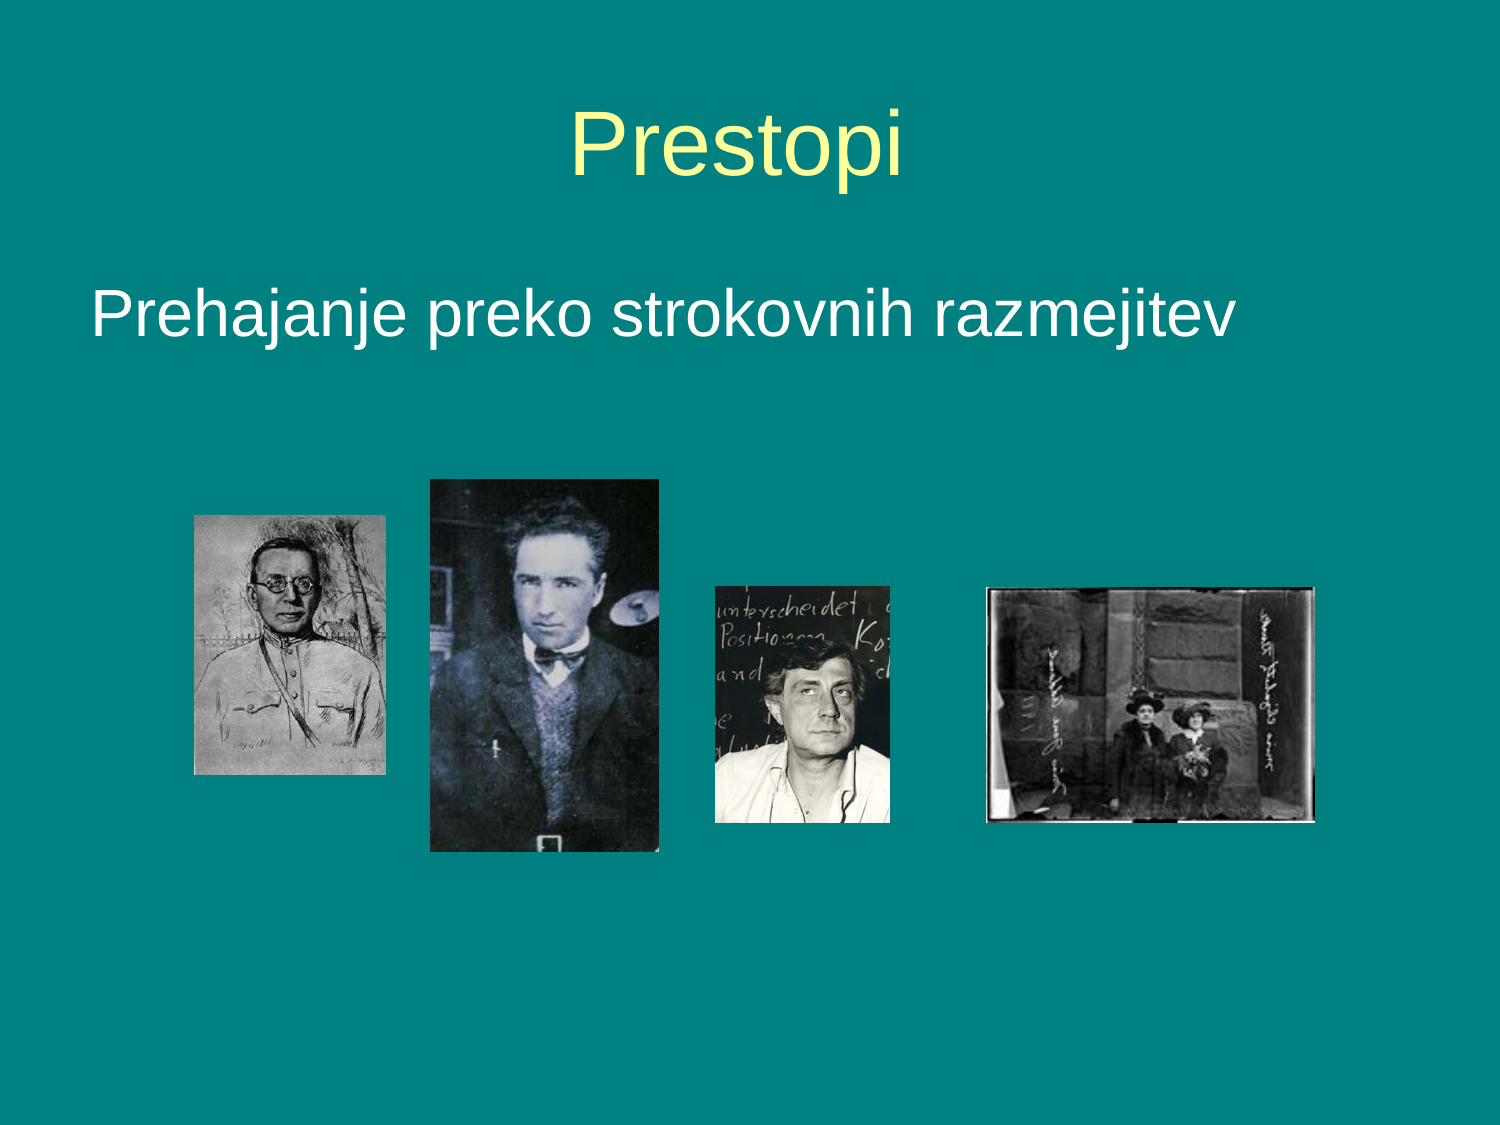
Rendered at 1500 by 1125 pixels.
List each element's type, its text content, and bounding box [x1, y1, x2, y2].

list Prehajanje preko strokovnih razmejitev [75, 262, 1426, 1006]
picture [986, 587, 1315, 823]
picture [430, 479, 659, 852]
title Prestopi [75, 45, 1426, 233]
picture [715, 586, 890, 823]
picture [194, 515, 386, 775]
